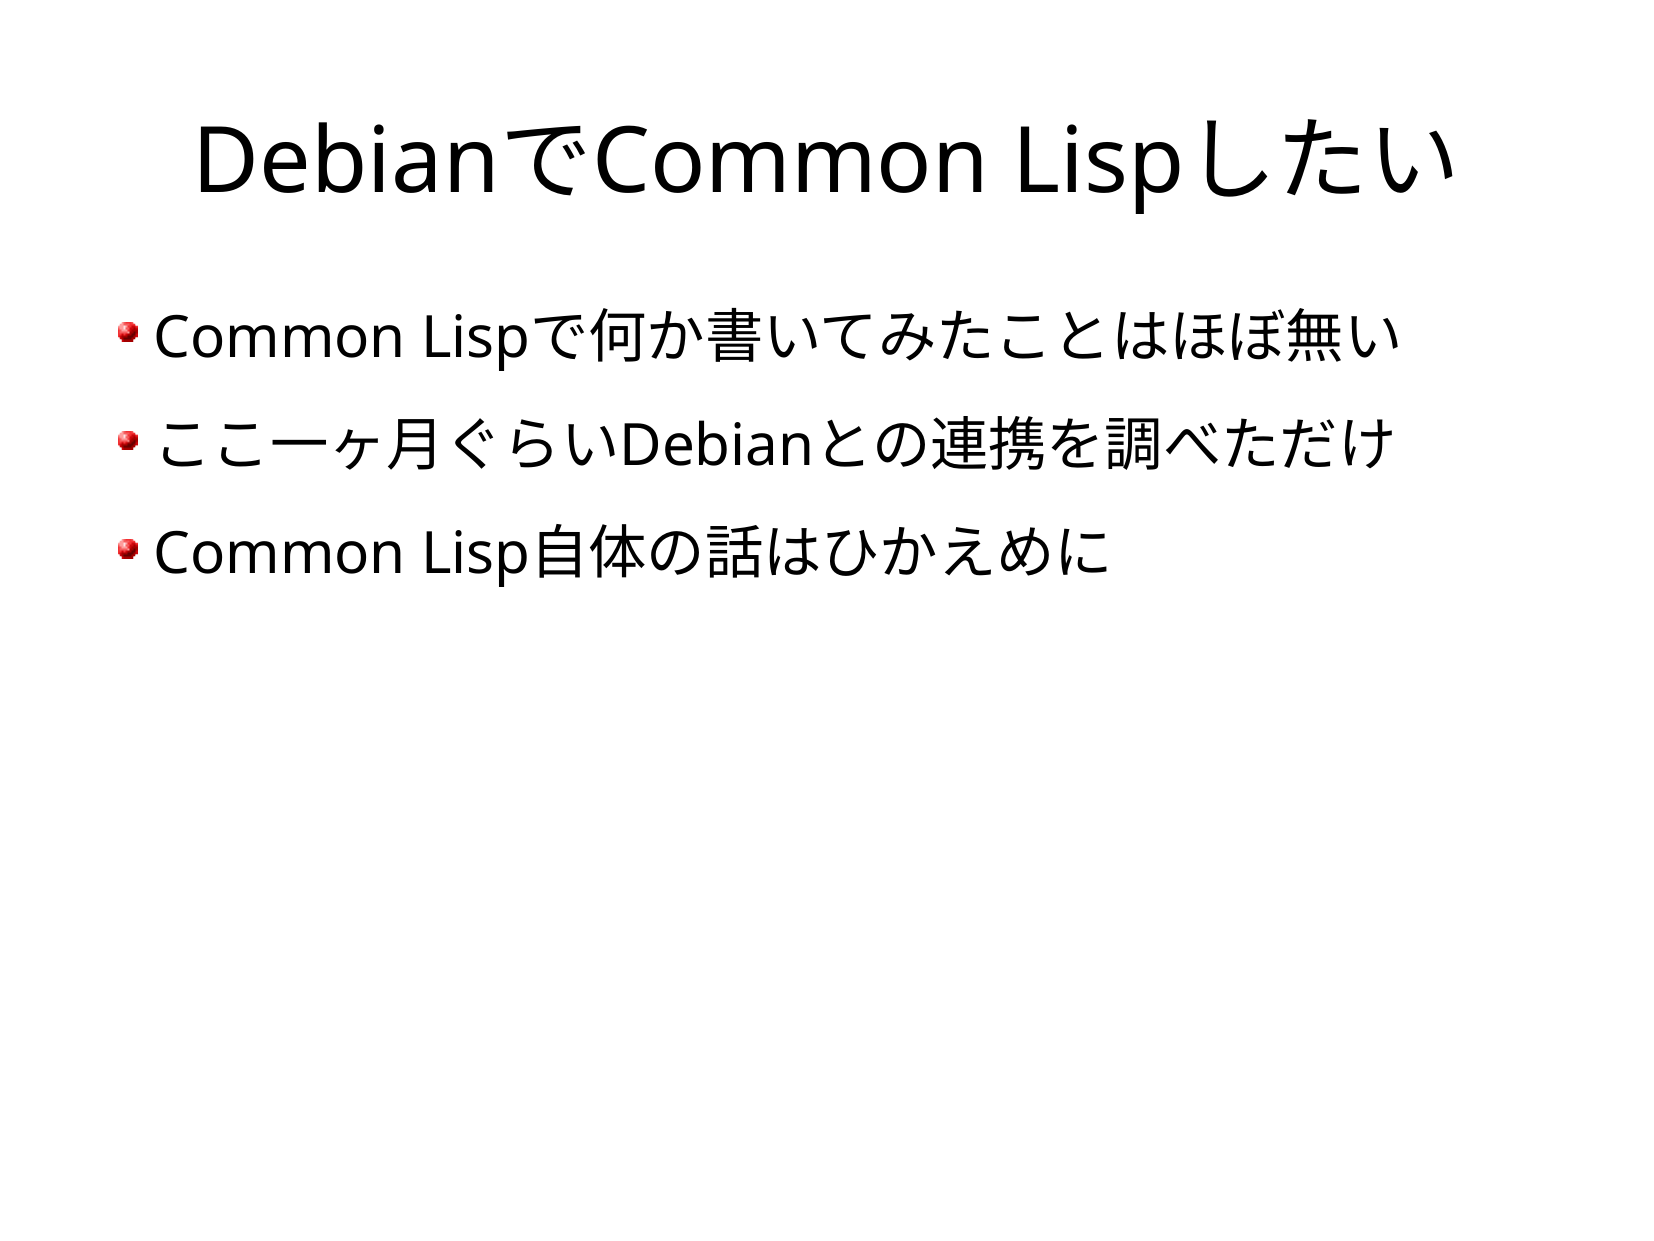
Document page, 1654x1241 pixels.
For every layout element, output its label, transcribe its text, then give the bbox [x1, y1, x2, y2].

list Common Lispで何か書いてみたことはほぼ無い ここ一ヶ月ぐらいDebianとの連携を調べただけ Common Lisp自体の話はひかえめに [82, 290, 1571, 1109]
title DebianでCommon Lispしたい [82, 56, 1571, 250]
